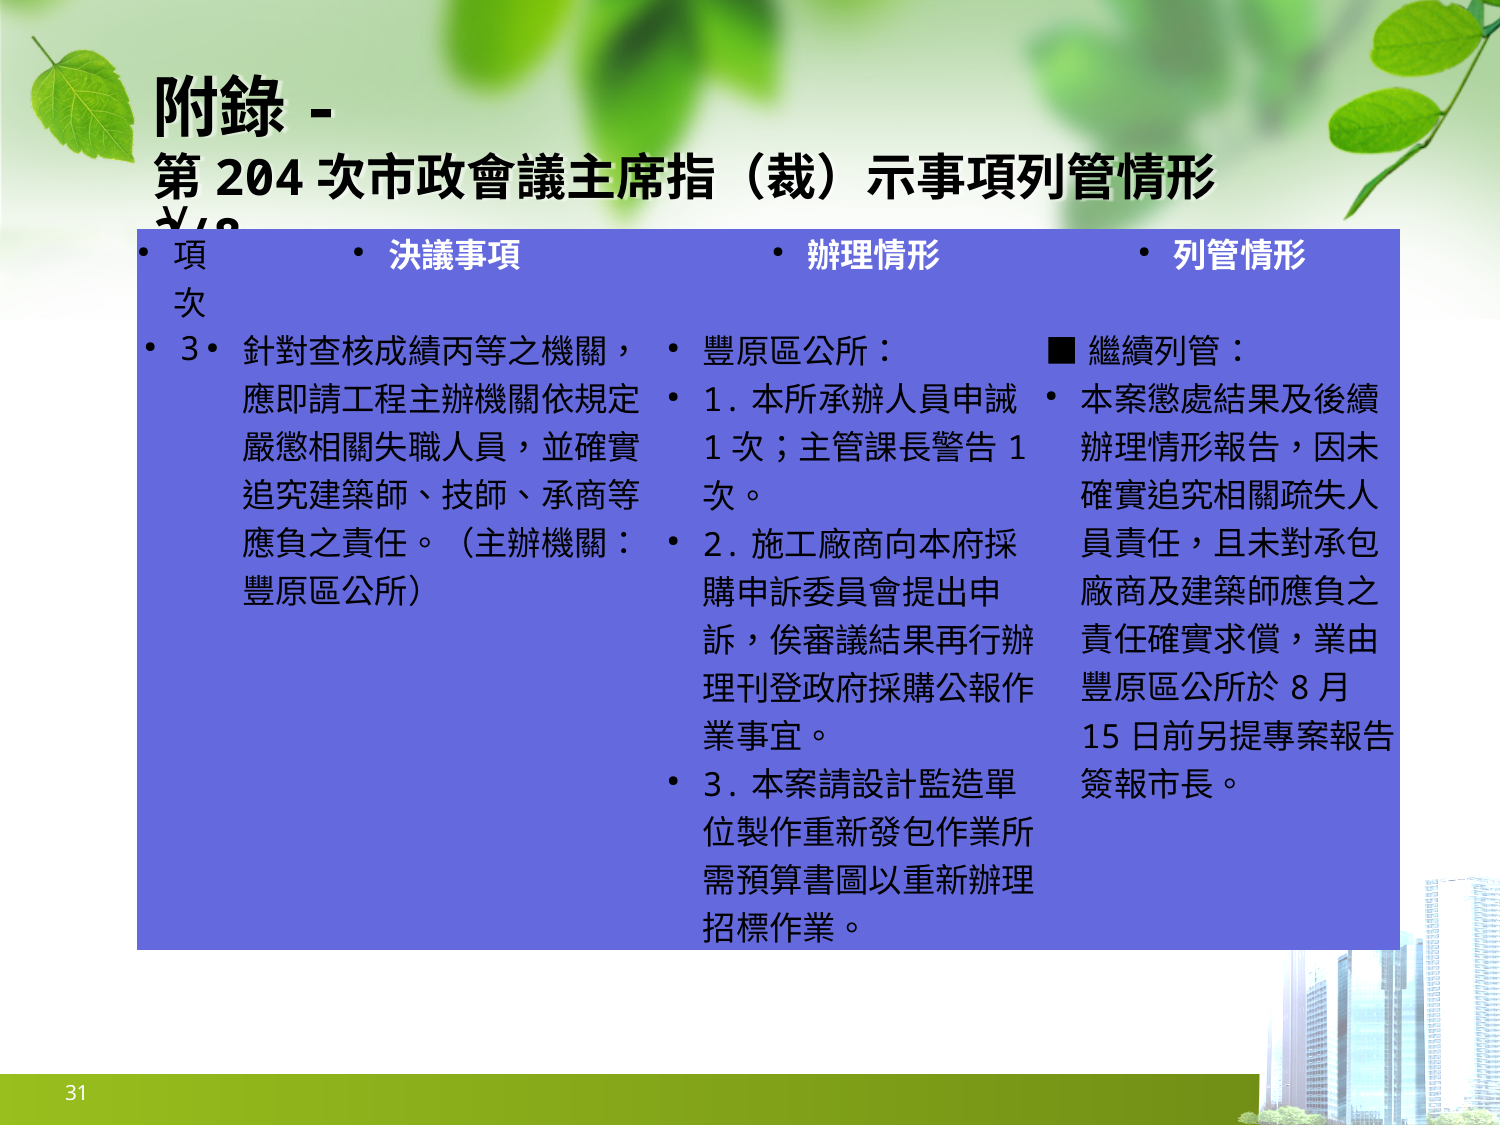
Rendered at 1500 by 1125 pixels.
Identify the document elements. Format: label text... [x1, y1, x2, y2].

table_header 項次 [137, 229, 207, 325]
table_cell 針對查核成績丙等之機關，應即請工程主辦機關依規定嚴懲相關失職人員，並確實追究建築師、技師、承商等應負之責任。（主辦機關：豐原區公所） [207, 325, 667, 950]
list [147, 172, 1317, 229]
table_cell ■繼續列管： 本案懲處結果及後續辦理情形報告，因未確實追究相關疏失人員責任，且未對承包廠商及建築師應負之責任確實求償，業由豐原區公所於8月15日前另提專案報告簽報市長。 [1045, 325, 1400, 950]
table_cell 豐原區公所： 1.本所承辦人員申誡1次；主管課長警告1次。 2.施工廠商向本府採購申訴委員會提出申訴，俟審議結果再行辦理刊登政府採購公報作業事宜。 3.本案請設計監造單位製作重新發包作業所需預算書圖以重新辦理招標作業。 [667, 325, 1045, 950]
title 附錄- 第204次市政會議主席指（裁）示事項列管情形 3/8 [137, 57, 1325, 150]
table_header 辦理情形 [667, 229, 1045, 325]
table_cell 3 [137, 325, 207, 950]
table_header 列管情形 [1045, 229, 1400, 325]
text_box 31 [50, 1072, 138, 1113]
table_header 決議事項 [207, 229, 667, 325]
